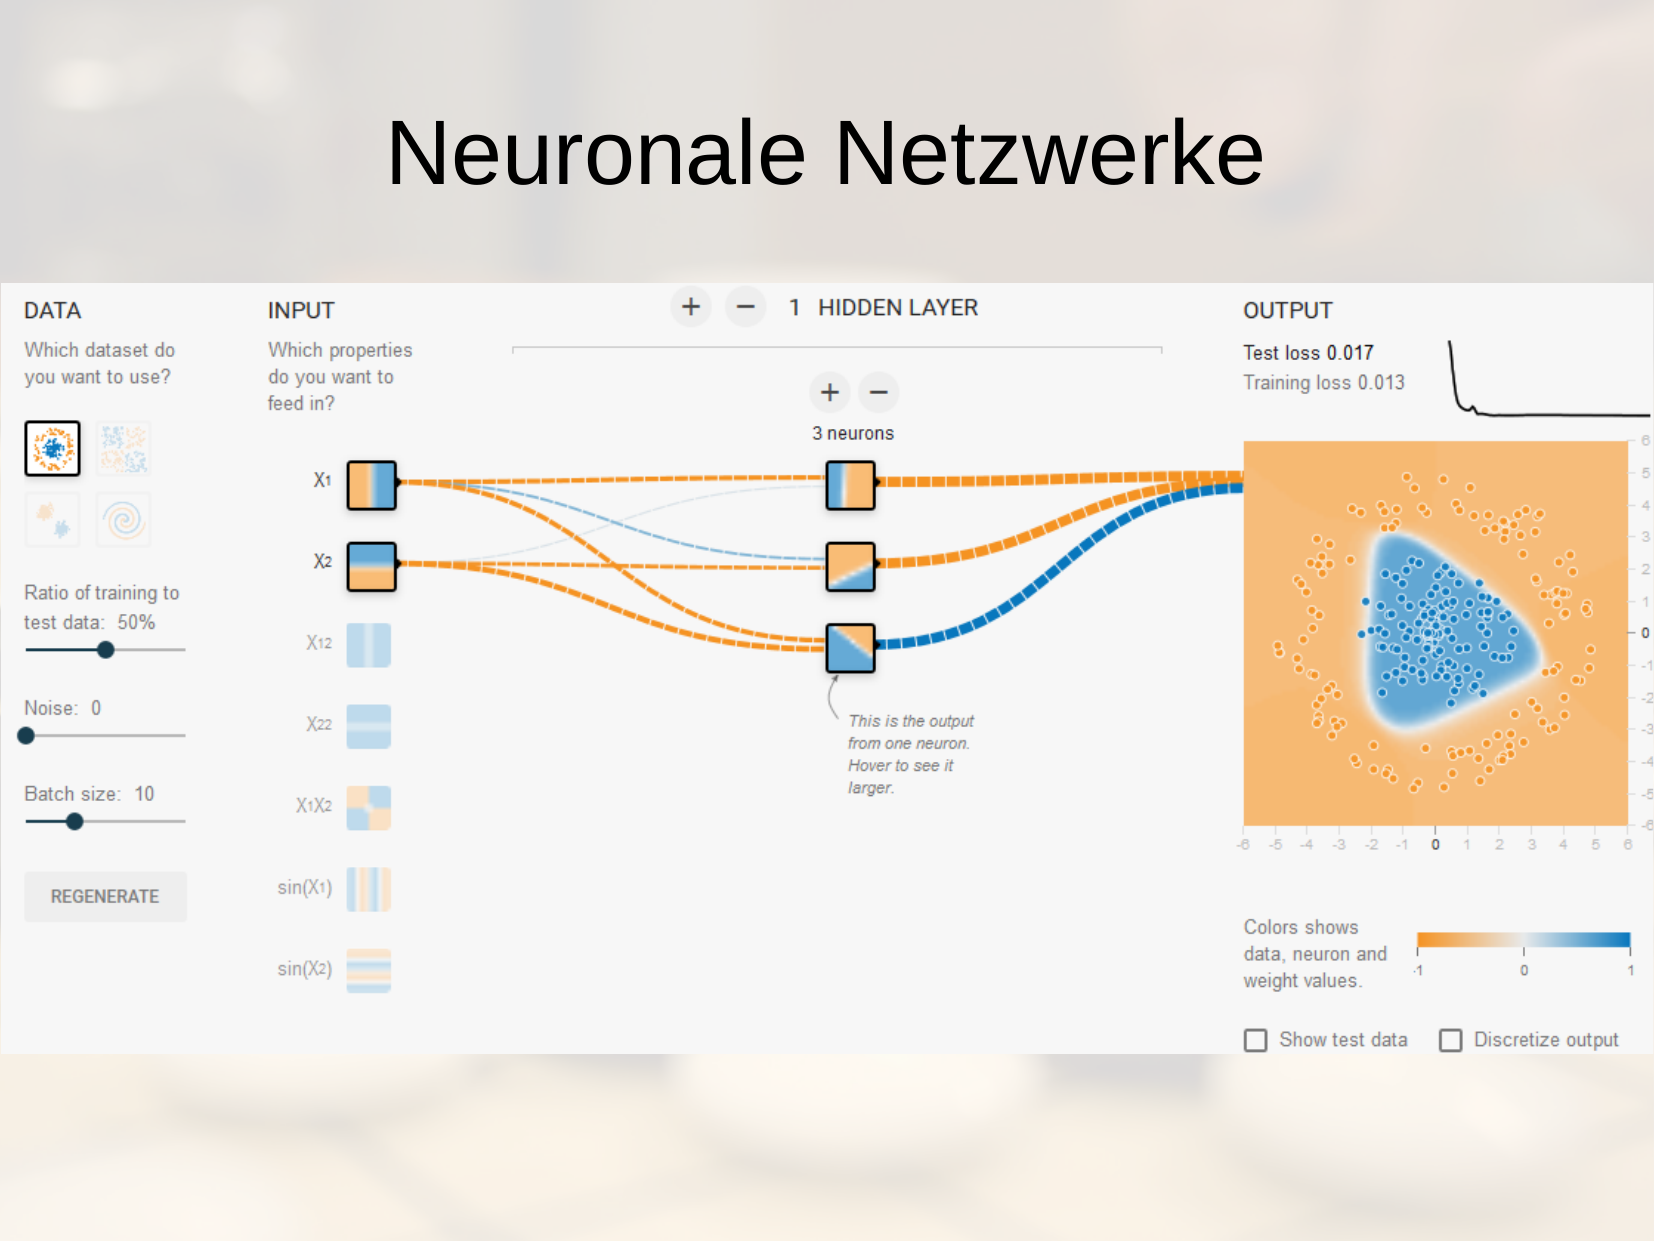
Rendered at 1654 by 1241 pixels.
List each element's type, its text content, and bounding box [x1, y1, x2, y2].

picture [1, 283, 1654, 1054]
title Neuronale Netzwerke [82, 49, 1571, 257]
